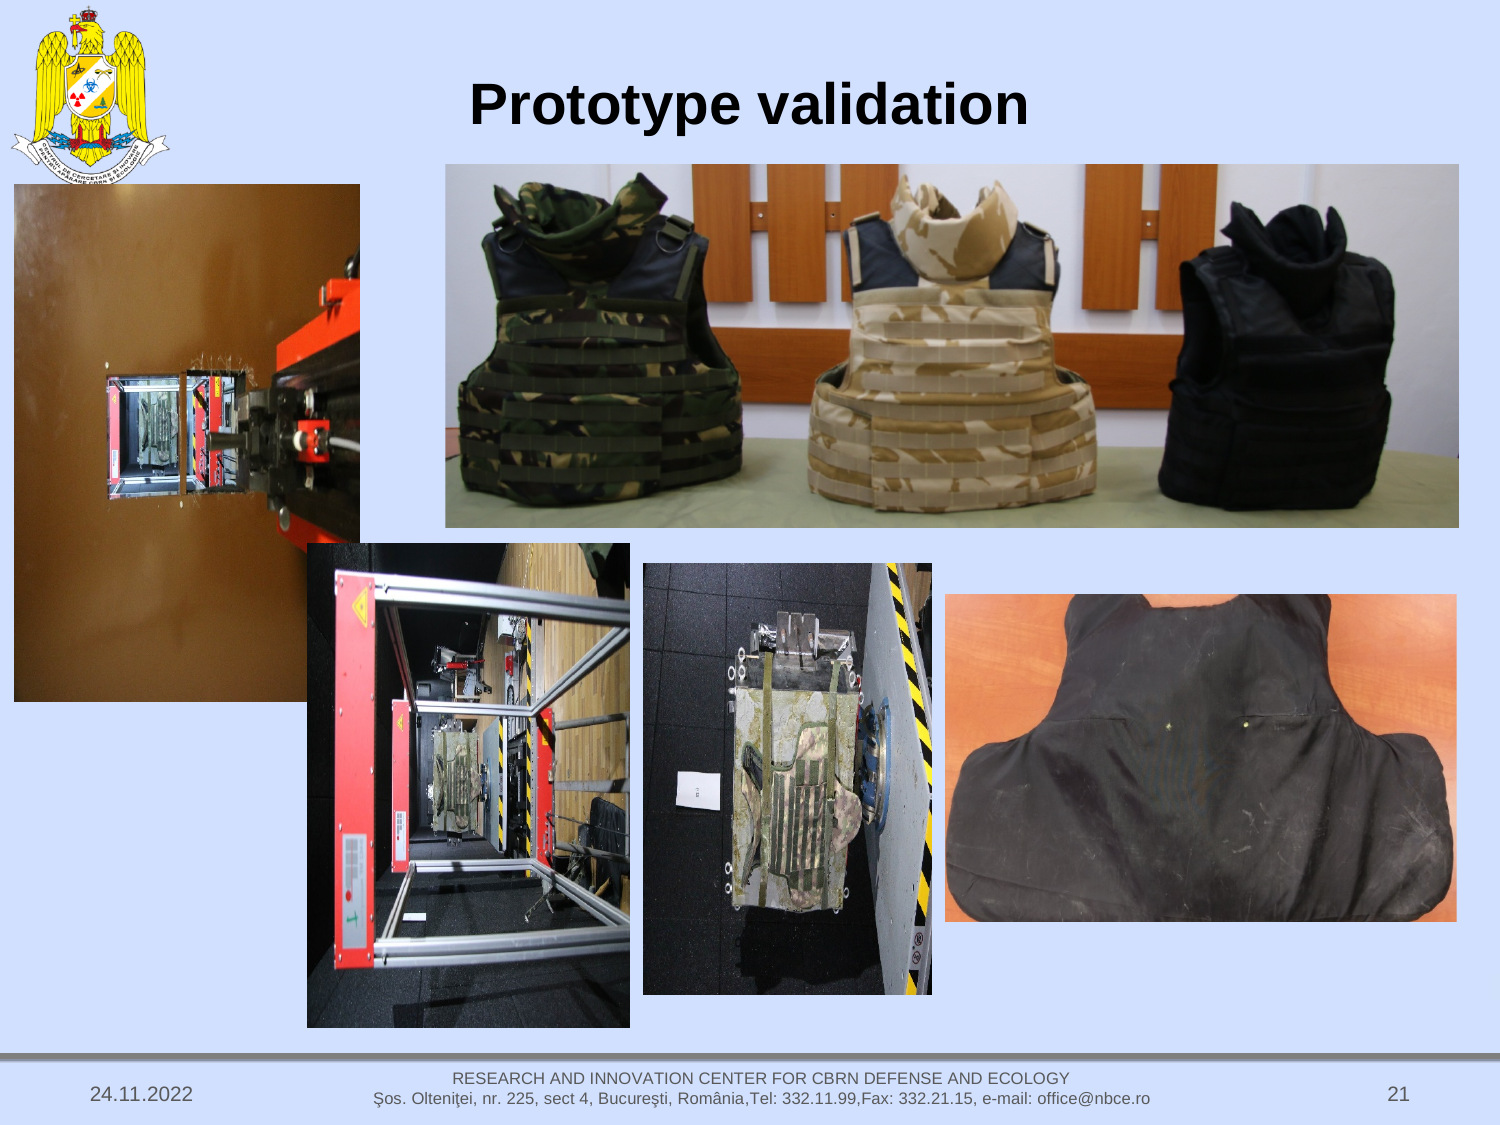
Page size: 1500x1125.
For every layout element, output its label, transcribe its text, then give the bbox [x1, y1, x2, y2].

text_box 24.11.2022 [75, 1062, 266, 1123]
text_box RESEARCH AND INNOVATION CENTER FOR CBRN DEFENSE AND ECOLOGY Şos. Olteniţei, nr. 225, sect 4, Bucureşti, România,Tel: 332.11.99,Fax: 332.21.15, e-mail: office@nbce.ro [289, 1057, 1235, 1118]
picture [0, 1063, 1500, 1125]
picture [0, 0, 1500, 1053]
title Prototype validation [183, 7, 1317, 195]
text_box <number> [1246, 1062, 1426, 1123]
